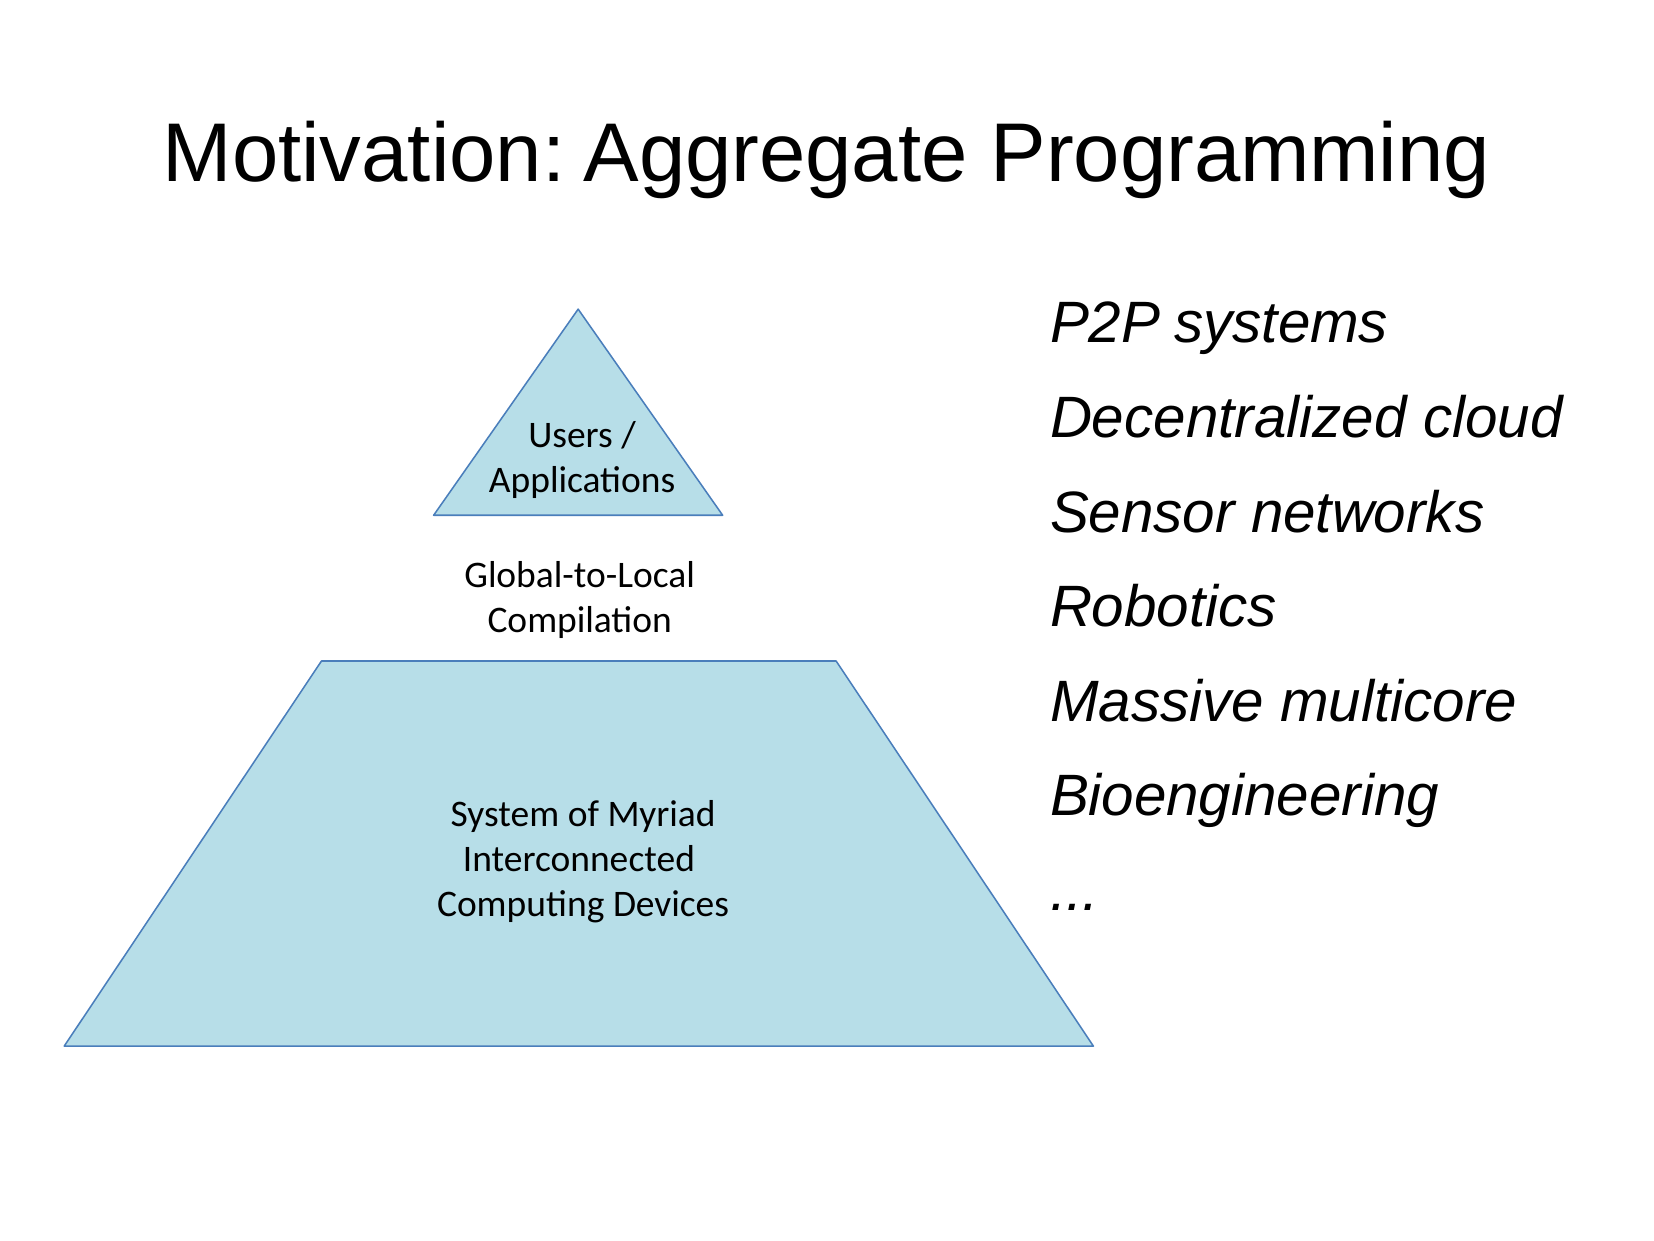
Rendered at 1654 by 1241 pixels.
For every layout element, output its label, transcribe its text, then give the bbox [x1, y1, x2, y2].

text_box System of Myriad Interconnected Computing Devices [357, 773, 809, 932]
text_box [64, 661, 1094, 1047]
text_box Global-to-Local Compilation [414, 534, 746, 648]
text_box Users / Applications [469, 394, 696, 508]
text_box [518, 309, 638, 394]
title Motivation: Aggregate Programming [82, 49, 1571, 257]
list P2P systems Decentralized cloud Sensor networks Robotics Massive multicore Bioengineering ... [1050, 290, 1571, 1094]
text_box [433, 464, 723, 516]
